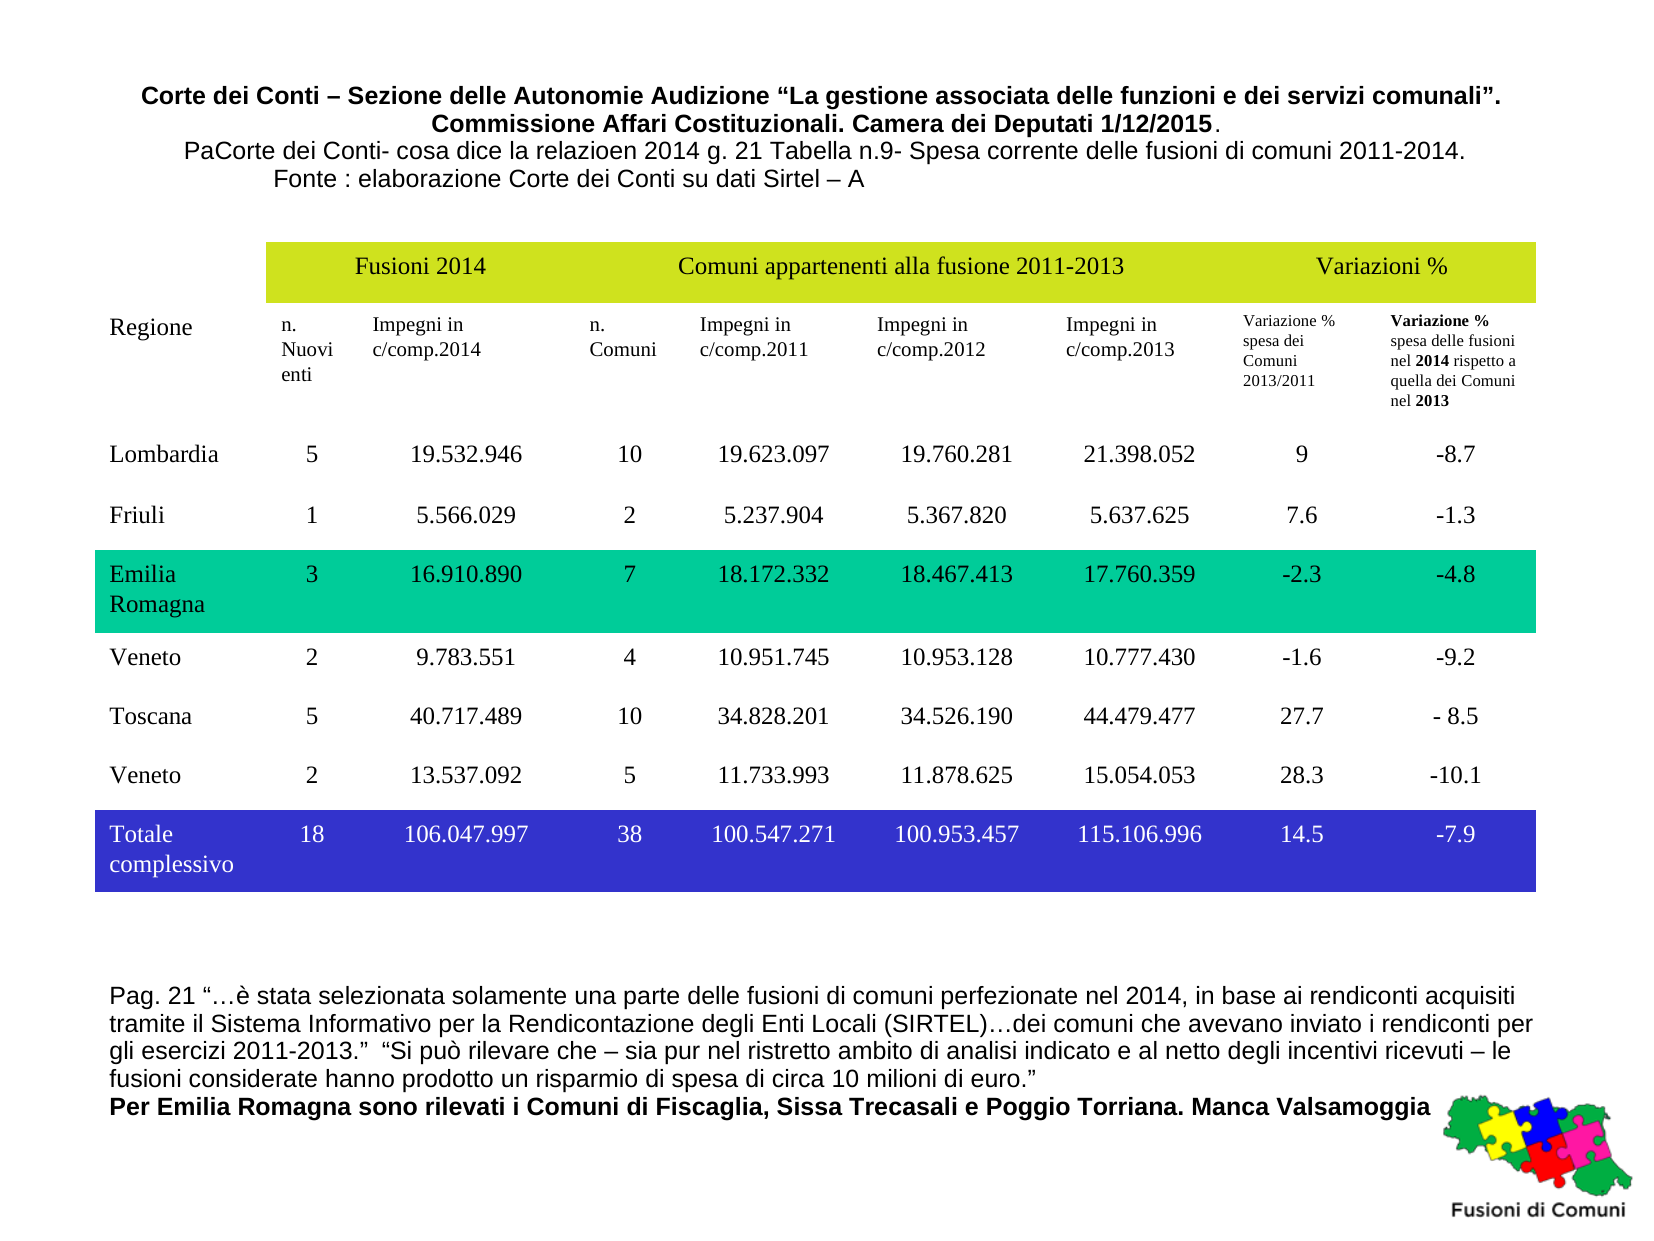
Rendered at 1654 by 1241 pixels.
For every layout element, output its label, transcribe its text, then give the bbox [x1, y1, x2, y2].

table_cell -4.8 [1376, 550, 1536, 633]
table_cell 10.777.430 [1051, 633, 1228, 692]
table_cell 115.106.996 [1051, 810, 1228, 892]
table_cell Veneto [95, 751, 266, 810]
table_cell 19.760.281 [862, 430, 1051, 491]
table_cell 10 [575, 692, 685, 751]
table_cell 2 [266, 751, 358, 810]
table_cell 19.623.097 [685, 430, 862, 491]
table_cell 34.526.190 [862, 692, 1051, 751]
table_cell Impegni in c/comp.2013 [1051, 303, 1228, 430]
table_cell 44.479.477 [1051, 692, 1228, 751]
table_header Variazioni % [1228, 242, 1536, 303]
table_cell Impegni in c/comp.2014 [358, 303, 575, 430]
table_cell 5.566.029 [358, 491, 575, 550]
table_cell -9.2 [1376, 633, 1536, 692]
picture [1441, 1092, 1635, 1222]
table_cell 9.783.551 [358, 633, 575, 692]
table_cell Totale complessivo [95, 810, 266, 892]
table_cell 3 [266, 550, 358, 633]
table_cell 7.6 [1228, 491, 1376, 550]
table_cell 2 [266, 633, 358, 692]
table_cell 5 [266, 430, 358, 491]
table_cell Variazione % spesa delle fusioni nel 2014 rispetto a quella dei Comuni nel 2013 [1376, 303, 1536, 430]
table_header Comuni appartenenti alla fusione 2011-2013 [575, 242, 1228, 303]
table_cell 21.398.052 [1051, 430, 1228, 491]
table_cell 10 [575, 430, 685, 491]
table_cell 34.828.201 [685, 692, 862, 751]
table_cell 18.467.413 [862, 550, 1051, 633]
table_header Fusioni 2014 [266, 242, 575, 303]
table_cell 5.367.820 [862, 491, 1051, 550]
table_cell 10.951.745 [685, 633, 862, 692]
table_cell 106.047.997 [358, 810, 575, 892]
table_cell Impegni in c/comp.2012 [862, 303, 1051, 430]
table_cell 7 [575, 550, 685, 633]
table_header [95, 242, 266, 303]
table_cell 100.547.271 [685, 810, 862, 892]
table_cell Regione [95, 303, 266, 430]
table_cell Toscana [95, 692, 266, 751]
table_cell - 8.5 [1376, 692, 1536, 751]
table_cell 17.760.359 [1051, 550, 1228, 633]
table_cell n. Comuni [575, 303, 685, 430]
table_cell 100.953.457 [862, 810, 1051, 892]
table_cell 14.5 [1228, 810, 1376, 892]
table_cell 9 [1228, 430, 1376, 491]
table_cell 5 [266, 692, 358, 751]
table_cell -10.1 [1376, 751, 1536, 810]
table_cell 18 [266, 810, 358, 892]
table_cell 11.733.993 [685, 751, 862, 810]
table_cell 4 [575, 633, 685, 692]
table_cell Veneto [95, 633, 266, 692]
table_cell 15.054.053 [1051, 751, 1228, 810]
text_box Pag. 21 “…è stata selezionata solamente una parte delle fusioni di comuni perfezionate nel 2014, in base ai rendiconti acquisiti tramite il Sistema Informativo per la Rendicontazione degli Enti Locali (SIRTEL)…dei comuni che avevano inviato i rendiconti per gli esercizi 2011-2013.” “Si può rilevare che – sia pur nel ristretto ambito di analisi indicato e al netto degli incentivi ricevuti – le fusioni considerate hanno prodotto un risparmio di spesa di circa 10 milioni di euro.” Per Emilia Romagna sono rilevati i Comuni di Fiscaglia, Sissa Trecasali e Poggio Torriana. Manca Valsamoggia [94, 974, 1563, 1130]
table_cell Lombardia [95, 430, 266, 491]
table_cell 11.878.625 [862, 751, 1051, 810]
table_cell -2.3 [1228, 550, 1376, 633]
table_cell 27.7 [1228, 692, 1376, 751]
table_cell 5 [575, 751, 685, 810]
table_cell 28.3 [1228, 751, 1376, 810]
table_cell 16.910.890 [358, 550, 575, 633]
table_cell 19.532.946 [358, 430, 575, 491]
table_cell Variazione % spesa dei Comuni 2013/2011 [1228, 303, 1376, 430]
table_cell 18.172.332 [685, 550, 862, 633]
table_cell Impegni in c/comp.2011 [685, 303, 862, 430]
table_cell 10.953.128 [862, 633, 1051, 692]
table_cell 13.537.092 [358, 751, 575, 810]
title Corte dei Conti – Sezione delle Autonomie Audizione “La gestione associata delle funzioni e dei servizi comunali”. Commissione Affari Costituzionali. Camera dei Deputati 1/12/2015. PaCorte dei Conti- cosa dice la relazioen 2014 g. 21 Tabella n.9- Spesa corrente delle fusioni di comuni 2011-2014. Fonte : elaborazione Corte dei Conti su dati Sirtel – Aggiornamento novembre 2015- Importi in Euro [82, 49, 1571, 257]
table_cell 2 [575, 491, 685, 550]
table_cell 5.237.904 [685, 491, 862, 550]
table_cell -7.9 [1376, 810, 1536, 892]
table_cell 1 [266, 491, 358, 550]
table_cell Friuli [95, 491, 266, 550]
table_cell 5.637.625 [1051, 491, 1228, 550]
table_cell -1.6 [1228, 633, 1376, 692]
table_cell -8.7 [1376, 430, 1536, 491]
table_cell n. Nuovi enti [266, 303, 358, 430]
table_cell Emilia Romagna [95, 550, 266, 633]
table_cell -1.3 [1376, 491, 1536, 550]
table_cell 38 [575, 810, 685, 892]
table_cell 40.717.489 [358, 692, 575, 751]
